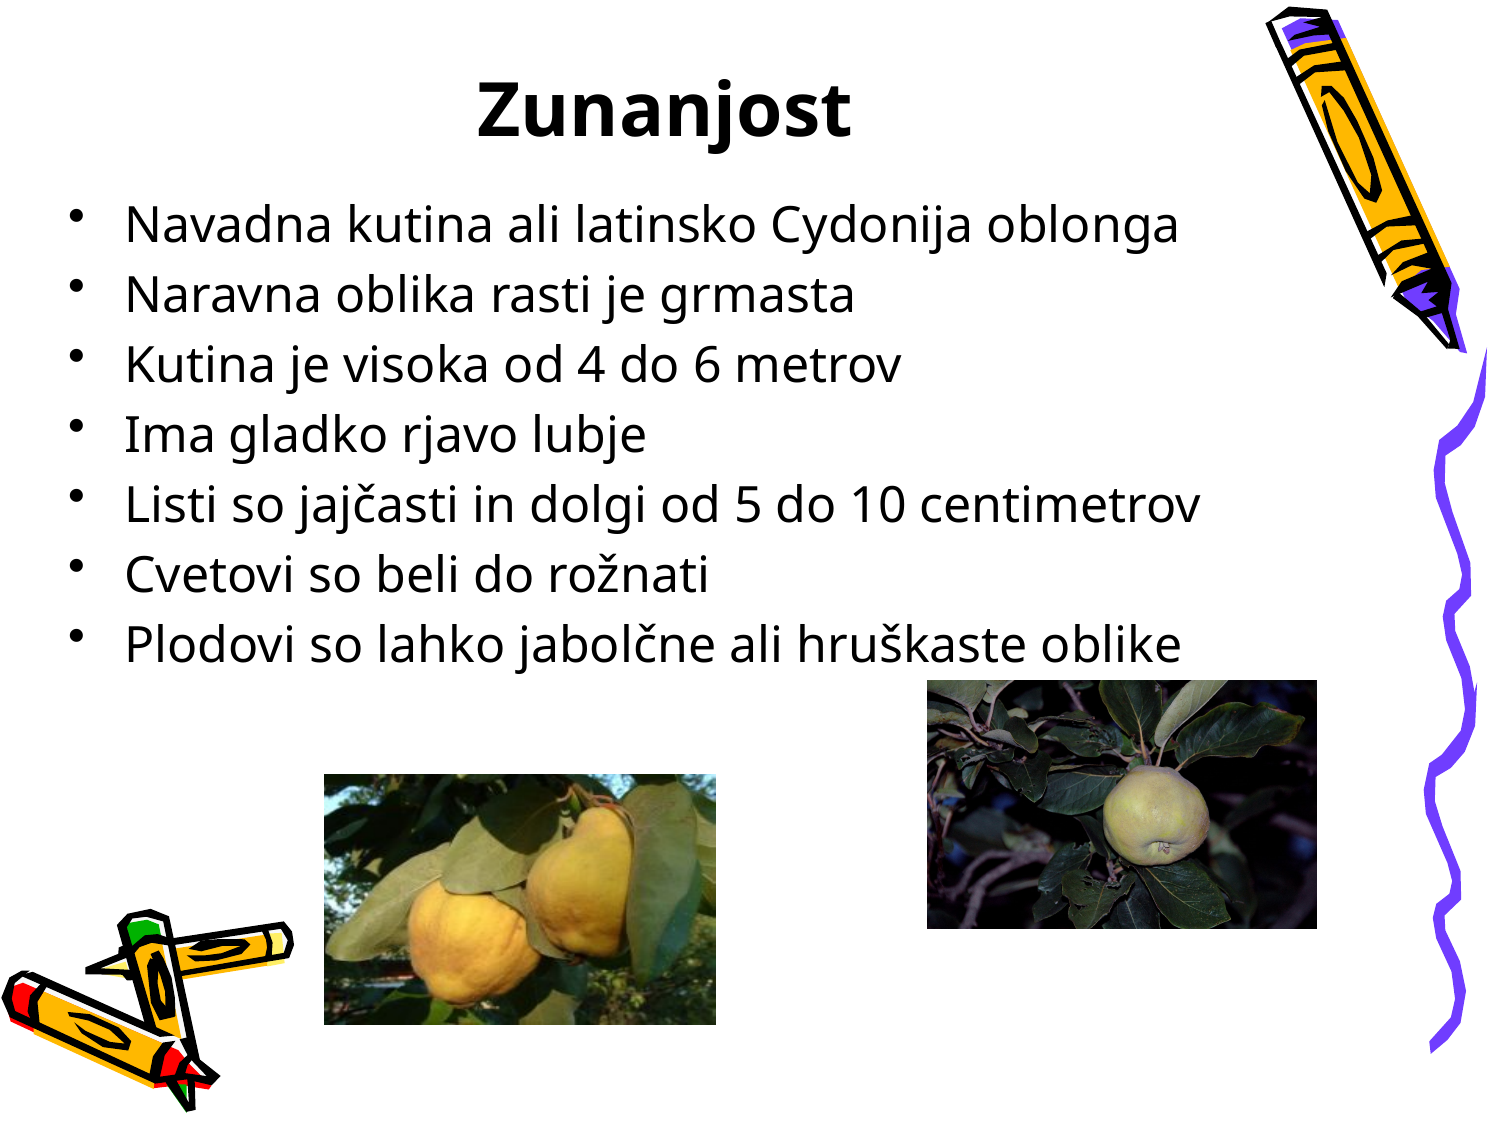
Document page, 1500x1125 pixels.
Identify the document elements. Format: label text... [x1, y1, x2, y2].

picture [927, 680, 1317, 929]
picture [324, 774, 716, 1025]
title Zunanjost [112, 42, 1240, 161]
list Navadna kutina ali latinsko Cydonija oblonga Naravna oblika rasti je grmasta Kutina je visoka od 4 do 6 metrov Ima gladko rjavo lubje Listi so jajčasti in dolgi od 5 do 10 centimetrov Cvetovi so beli do rožnati Plodovi so lahko jabolčne ali hruškaste oblike [53, 184, 1282, 705]
